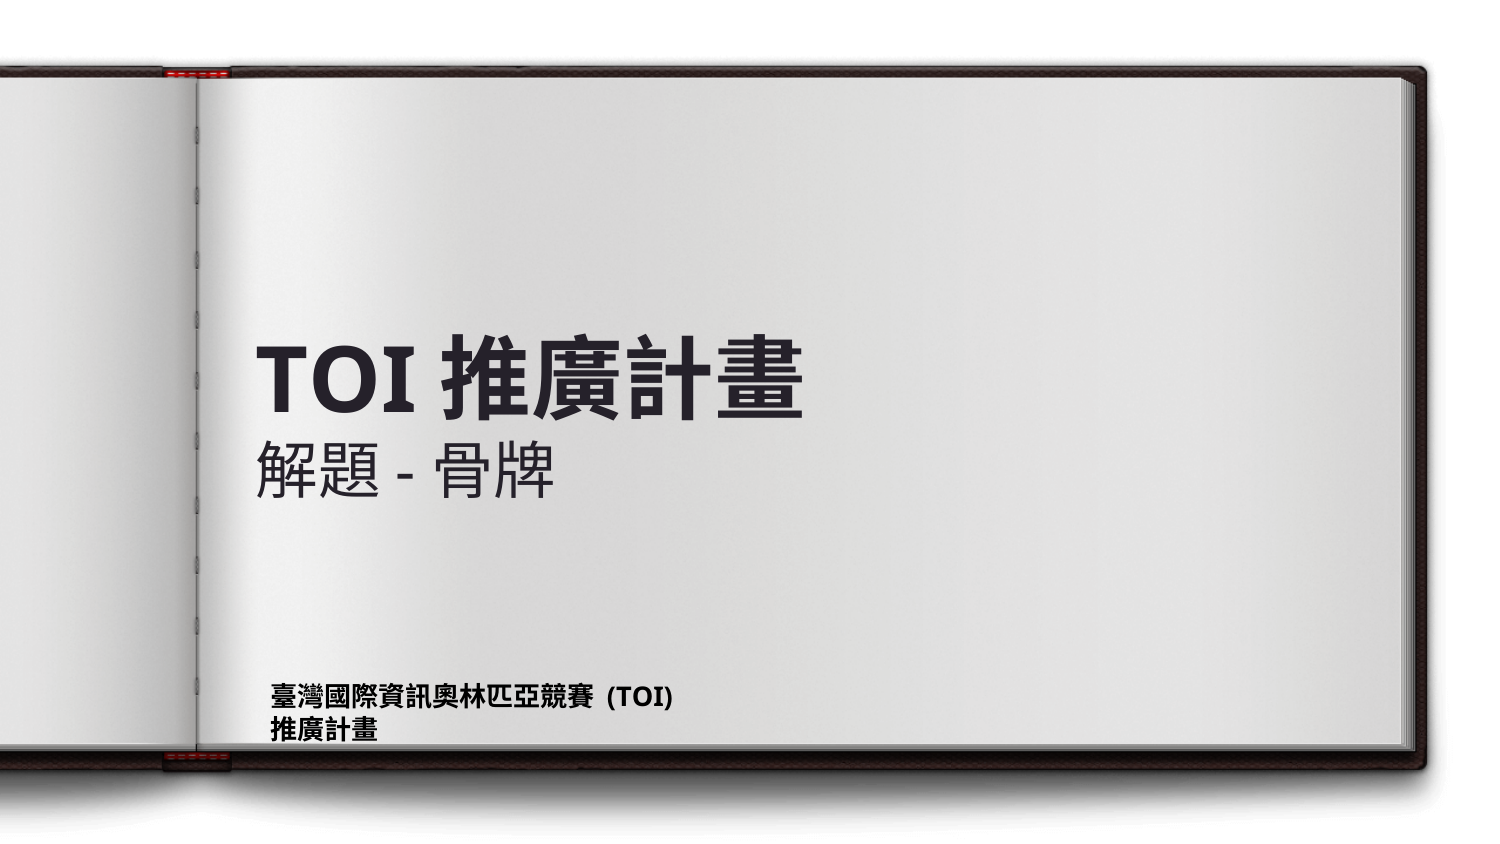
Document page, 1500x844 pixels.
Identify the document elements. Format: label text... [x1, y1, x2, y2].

text_box TOI推廣計畫 解題-骨牌 [240, 262, 894, 565]
